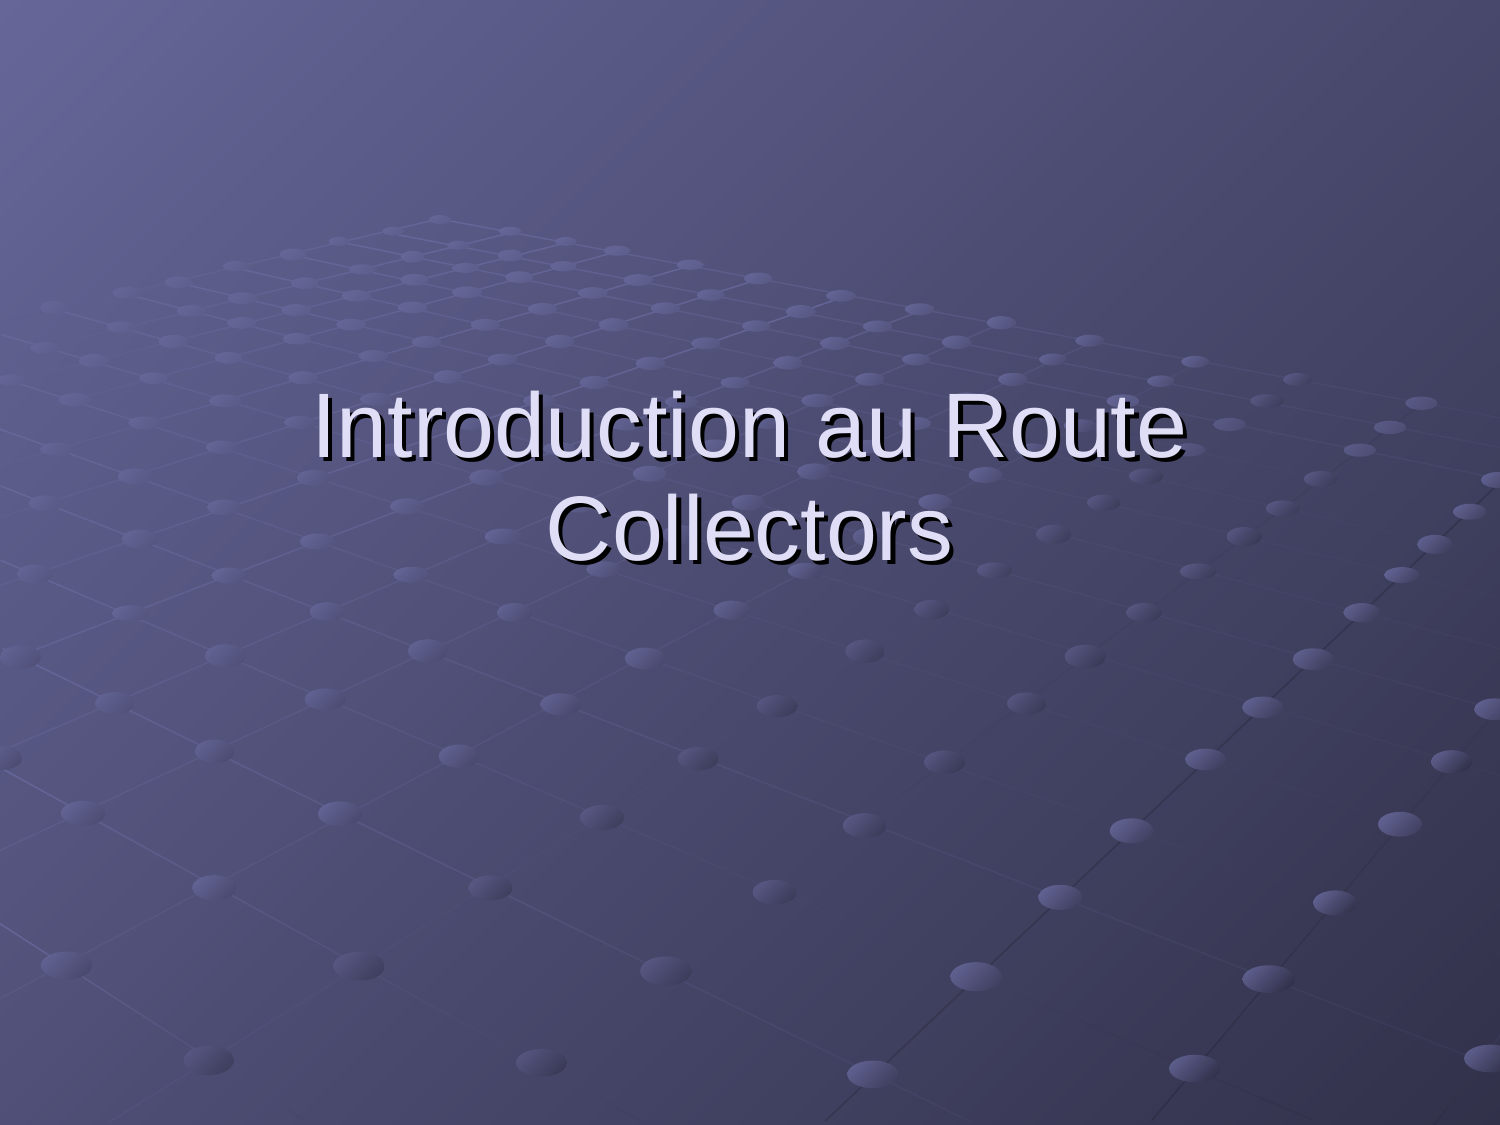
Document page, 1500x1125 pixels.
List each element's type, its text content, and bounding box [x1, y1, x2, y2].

title Introduction au Route Collectors [112, 302, 1388, 588]
